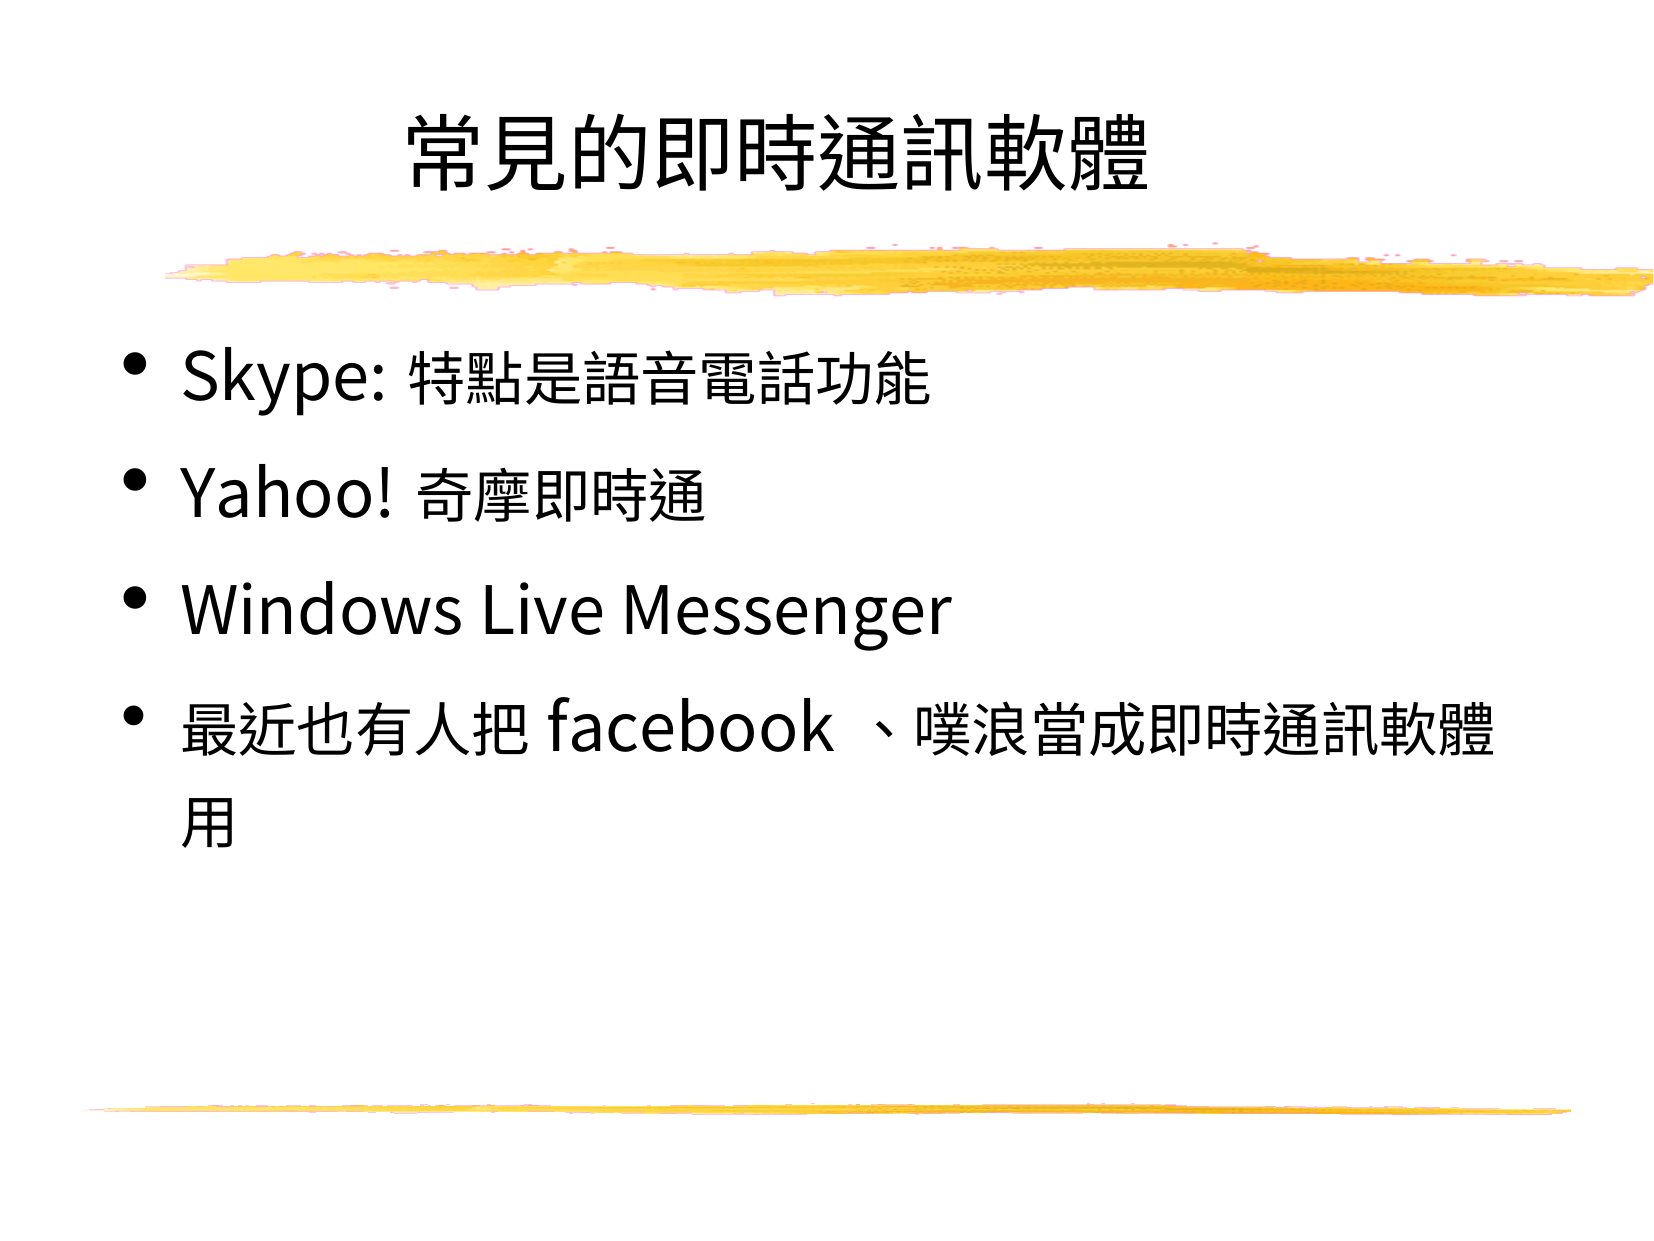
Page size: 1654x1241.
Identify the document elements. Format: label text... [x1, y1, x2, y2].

title 常見的即時通訊軟體 [73, 41, 1479, 249]
picture [165, 237, 1654, 308]
picture [82, 1102, 1571, 1117]
list Skype:特點是語音電話功能 Yahoo!奇摩即時通 Windows Live Messenger 最近也有人把facebook、噗浪當成即時通訊軟體用 [124, 316, 1530, 1062]
